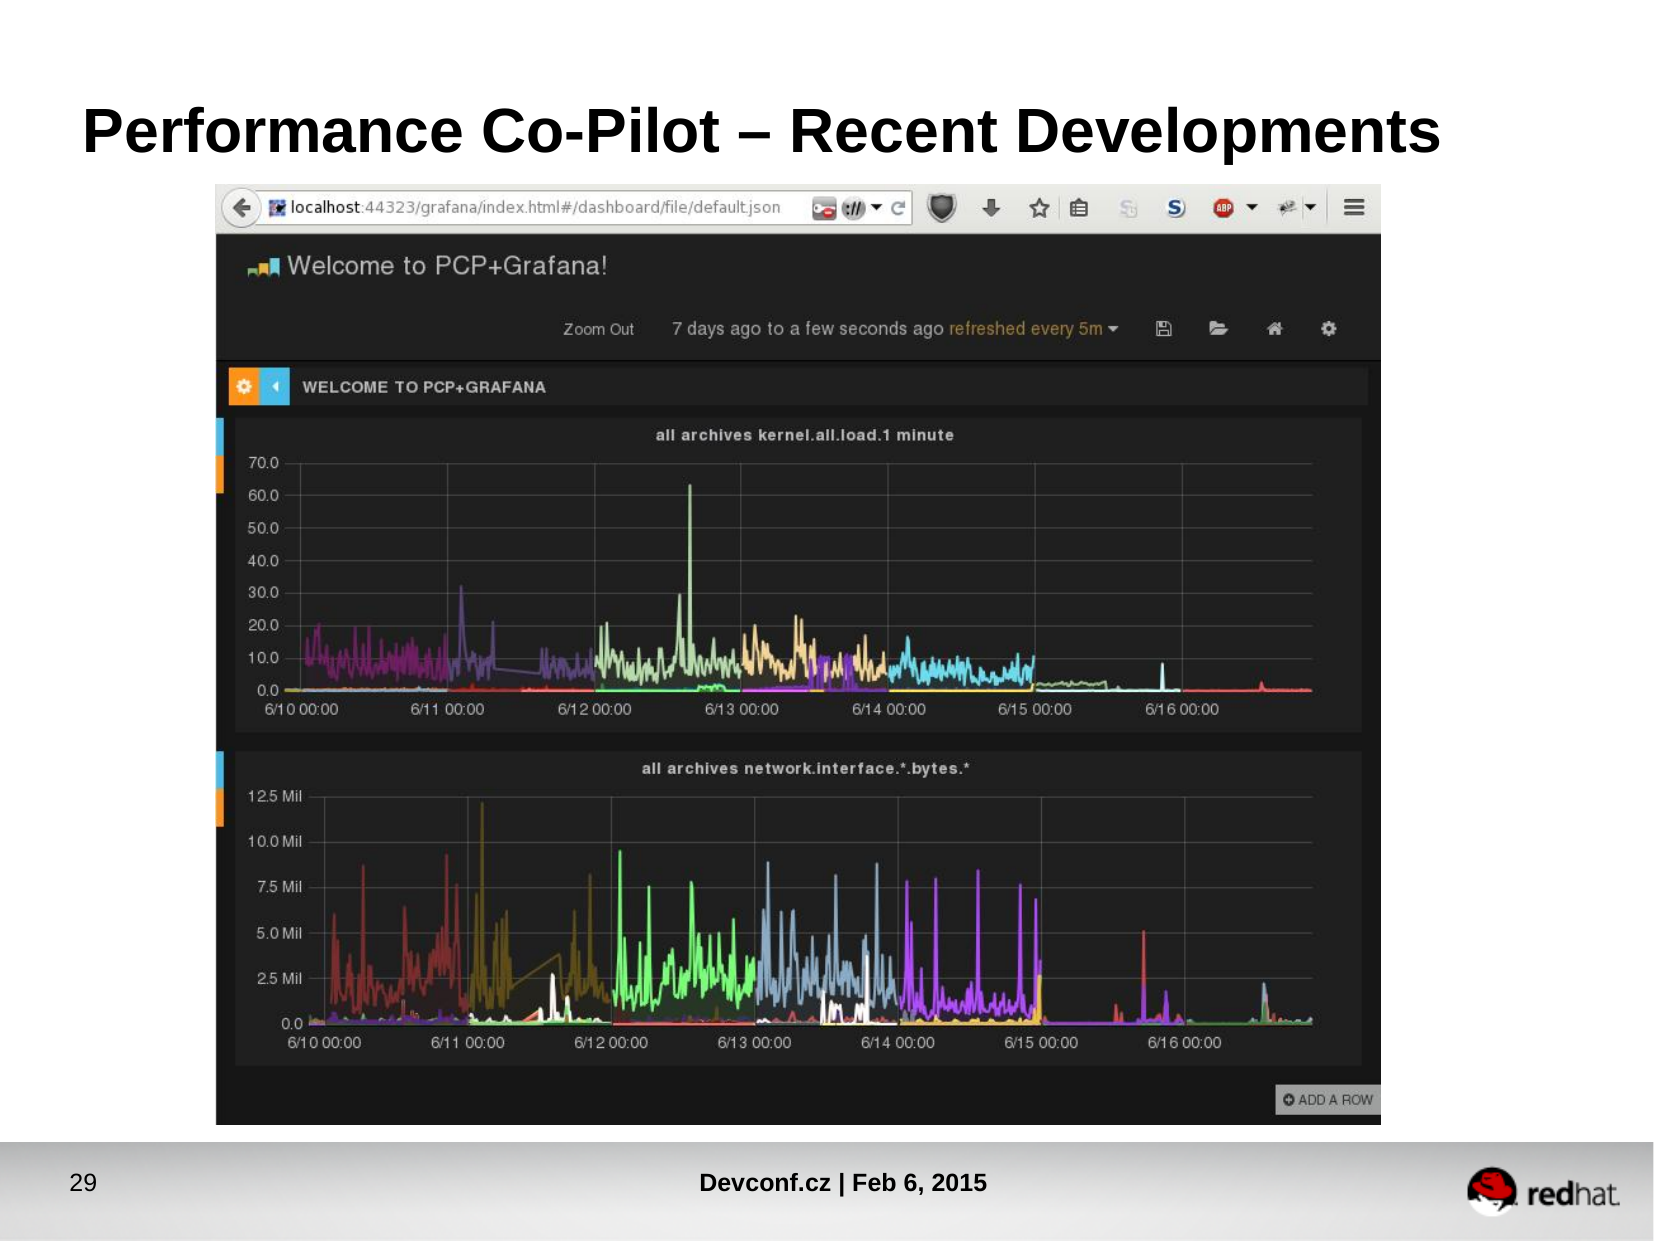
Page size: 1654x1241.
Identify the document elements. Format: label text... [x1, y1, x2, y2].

picture [0, 1142, 1654, 1241]
title Performance Co-Pilot – Recent Developments [82, 37, 1571, 226]
picture [215, 184, 1381, 1126]
